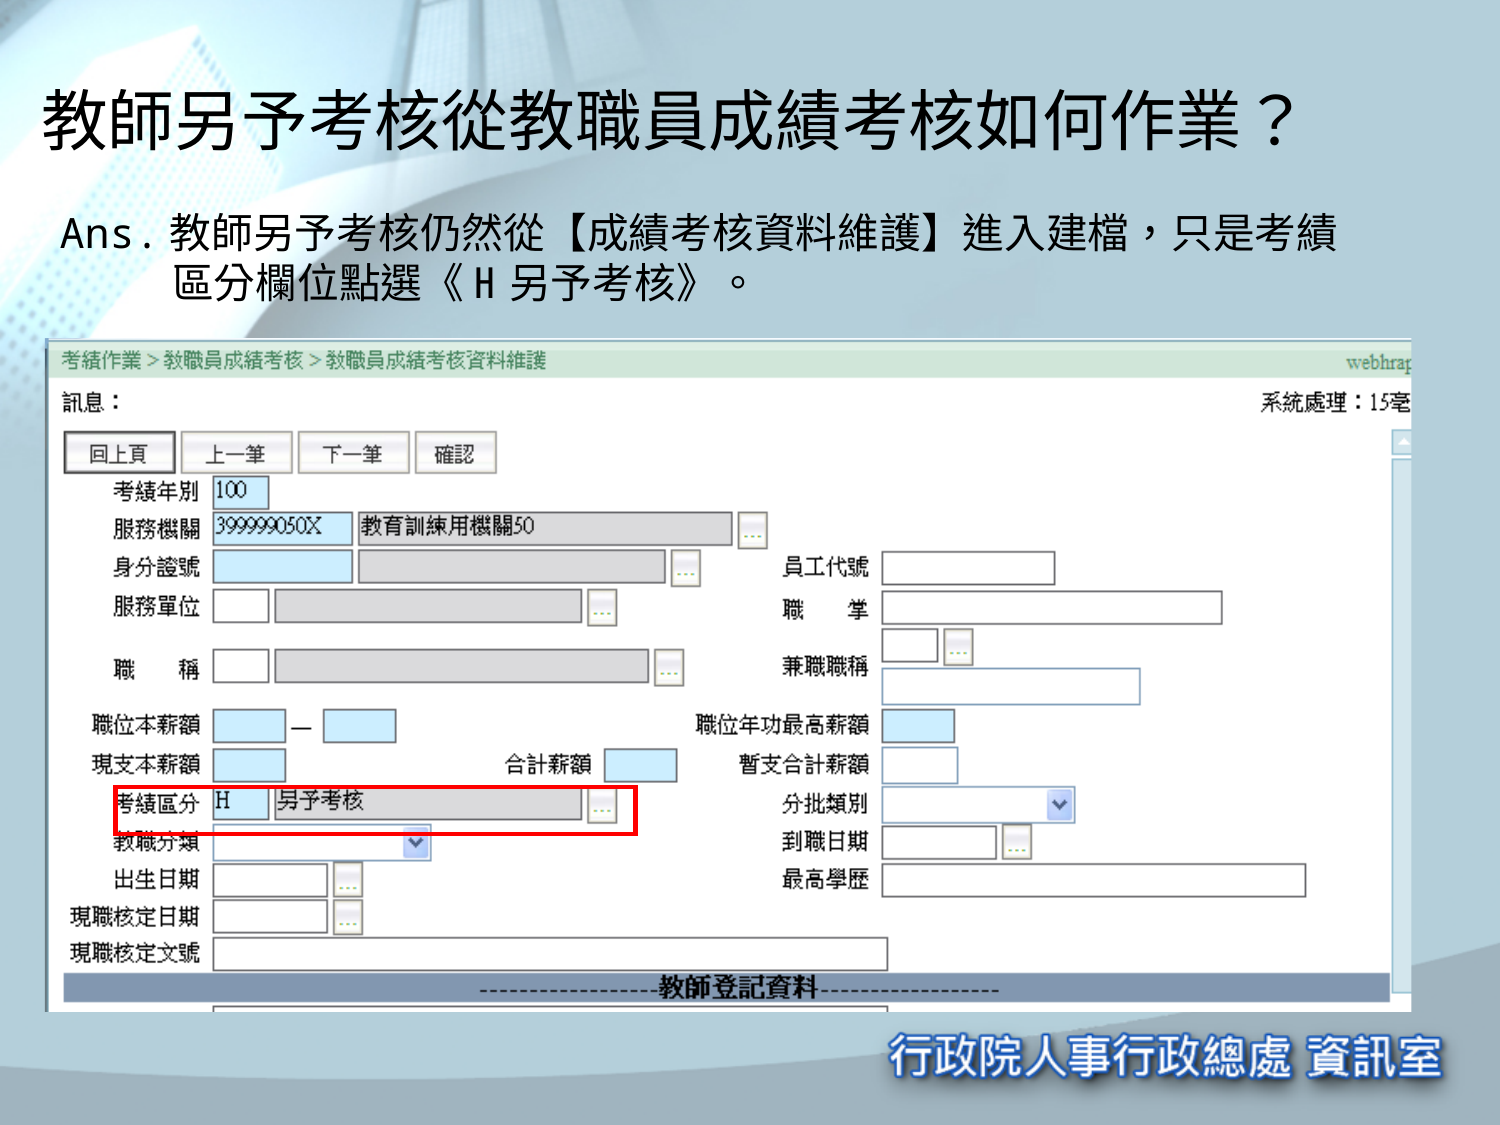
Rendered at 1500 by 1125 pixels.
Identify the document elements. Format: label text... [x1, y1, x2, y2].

text_box 教師另予考核從教職員成績考核如何作業？ [41, 78, 1459, 159]
picture [0, 0, 1500, 1125]
text_box Ans.教師另予考核仍然從【成績考核資料維護】進入建檔，只是考績區分欄位點選《H另予考核》。 [44, 198, 1380, 315]
